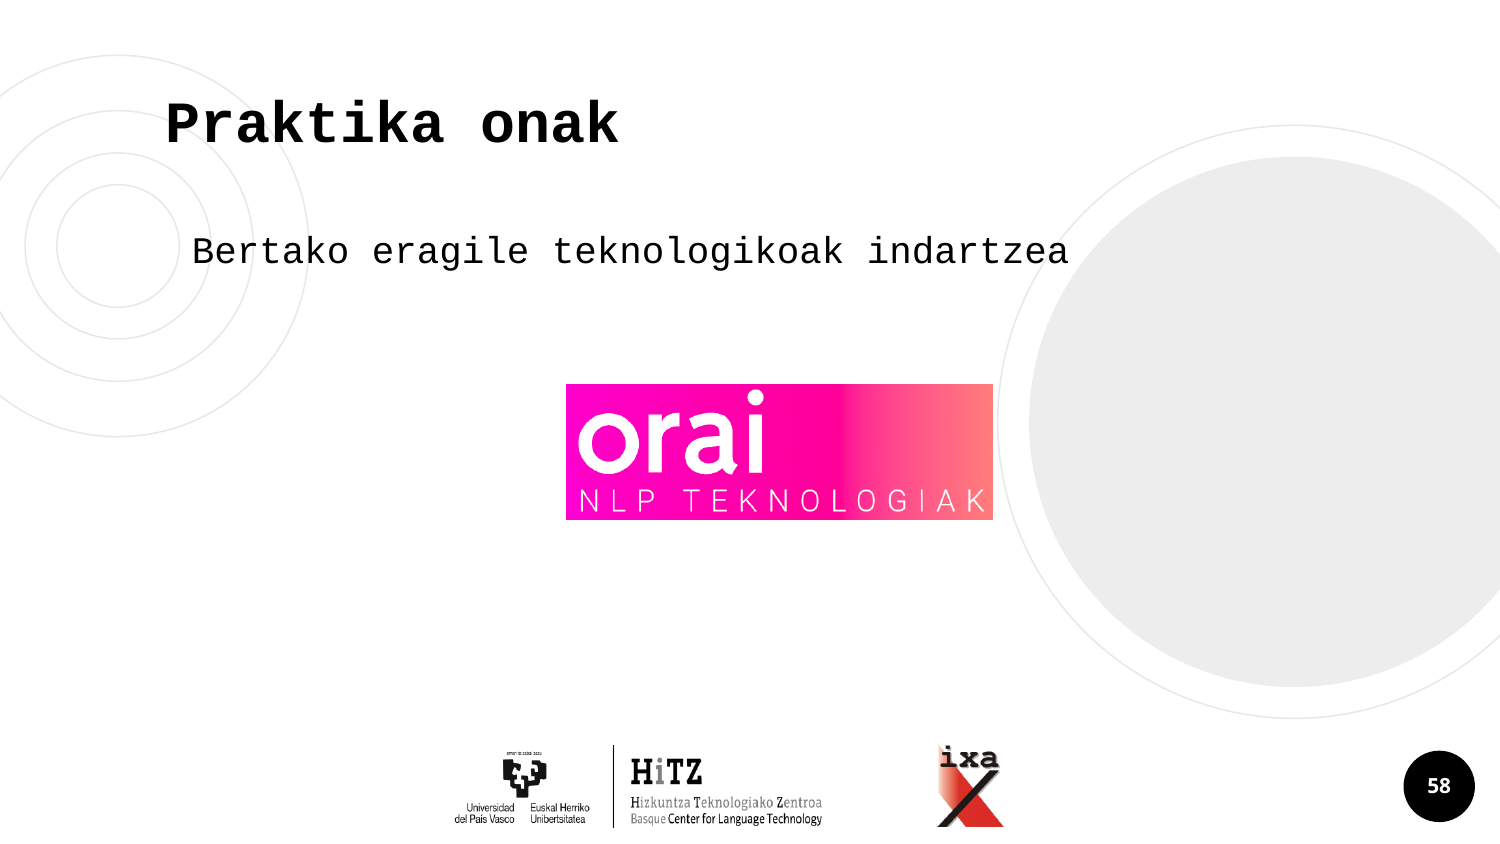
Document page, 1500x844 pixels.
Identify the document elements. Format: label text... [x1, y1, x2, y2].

picture [937, 744, 1004, 827]
text_box Bertako eragile teknologikoak indartzea [177, 224, 1111, 325]
picture [566, 384, 993, 520]
picture [450, 745, 827, 828]
title Praktika onak [165, 70, 1312, 183]
text_box <zenbakia> [1403, 750, 1476, 823]
